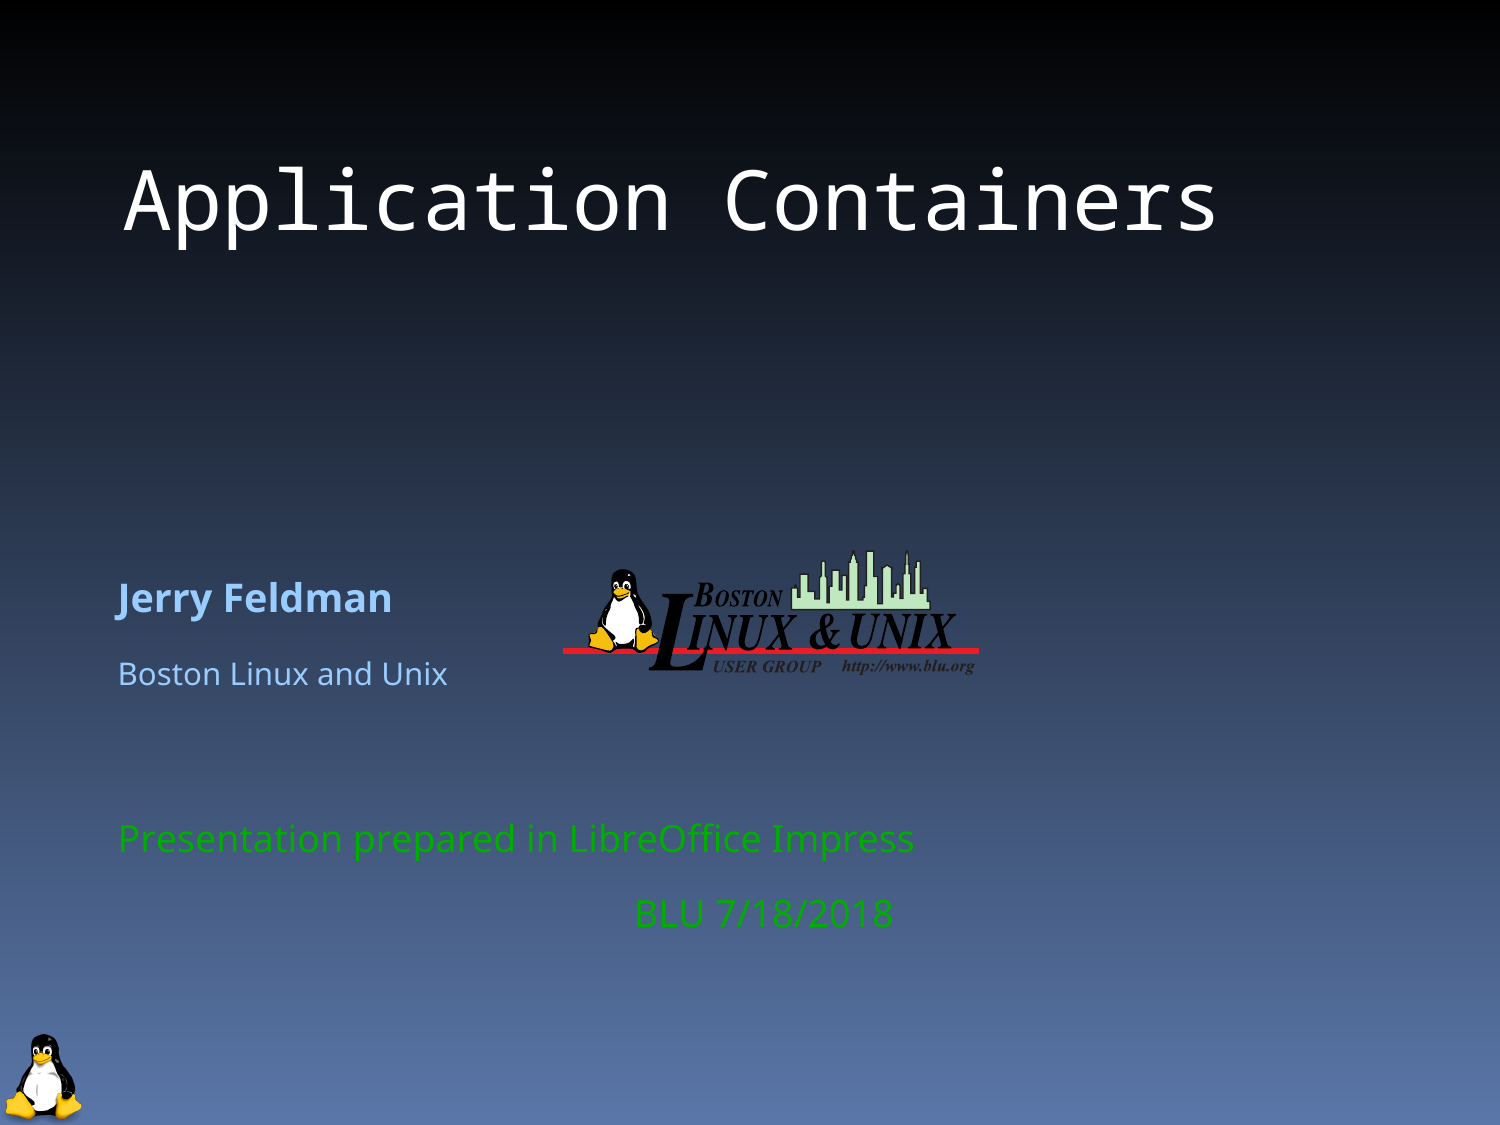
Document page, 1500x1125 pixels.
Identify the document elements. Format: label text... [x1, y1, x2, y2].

title Application Containers [87, 123, 1258, 273]
subtitle Jerry Feldman Boston Linux and Unix Presentation prepared in LibreOffice Impress BLU 7/18/2018 [102, 562, 1426, 1024]
picture [0, 1034, 82, 1125]
picture [562, 550, 980, 676]
